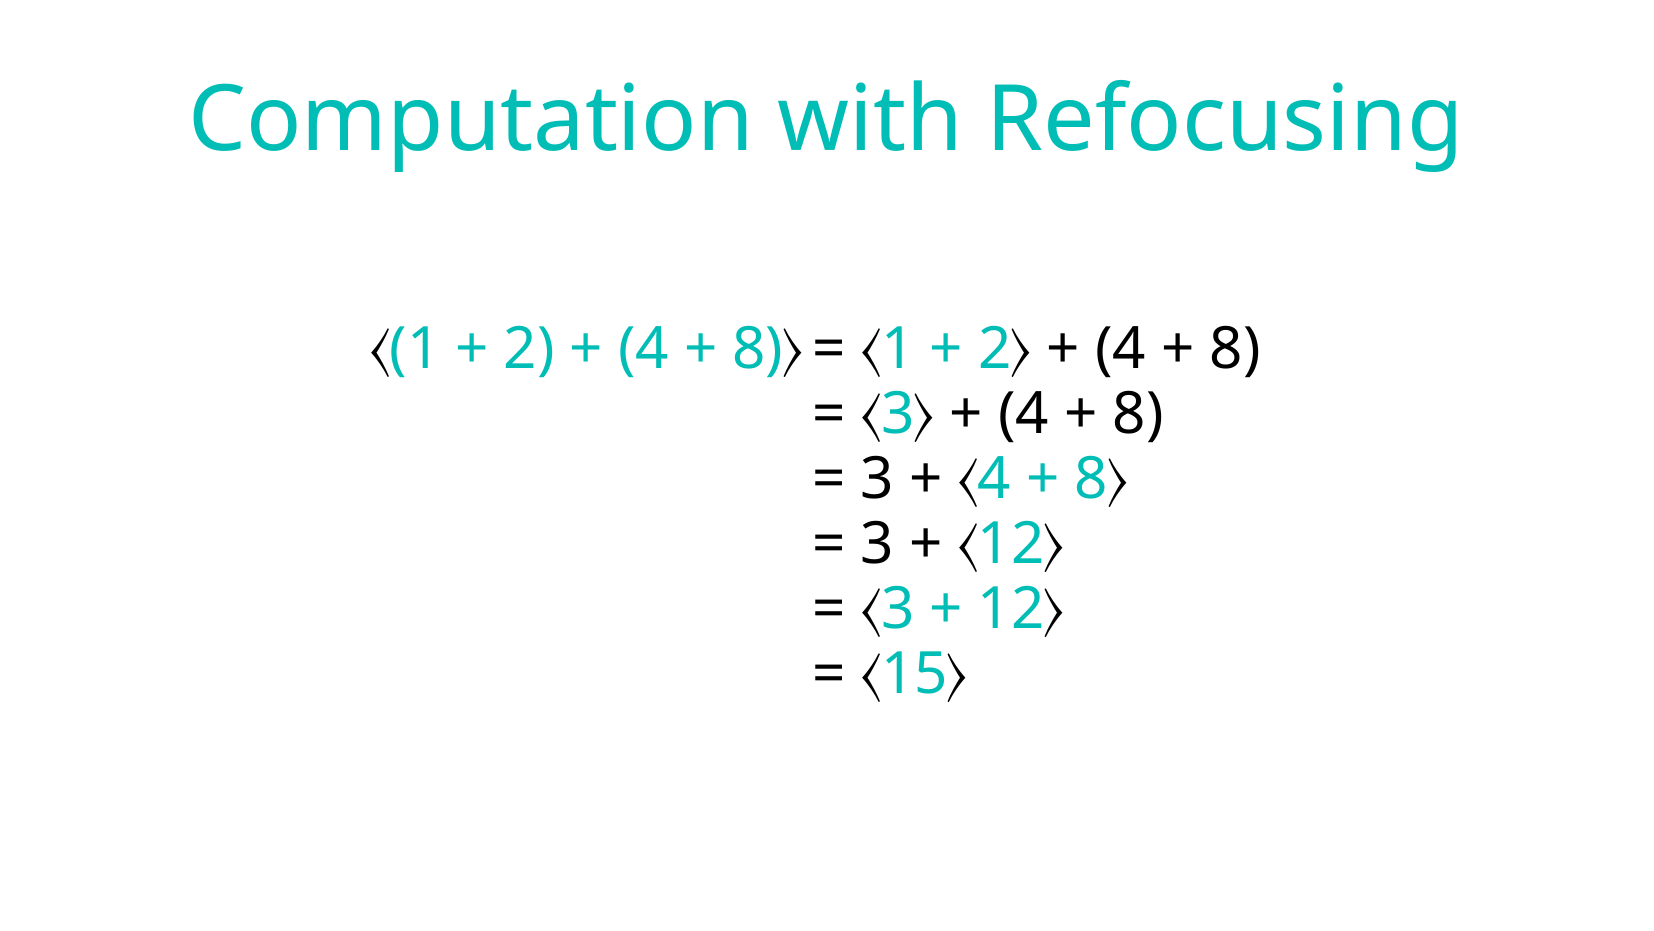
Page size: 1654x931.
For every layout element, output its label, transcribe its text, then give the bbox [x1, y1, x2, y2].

text_box = 〈1 + 2〉 + (4 + 8) [797, 298, 1272, 373]
text_box = 3 + 〈4 + 8〉 [797, 428, 1258, 493]
text_box 〈(1 + 2) + (4 + 8)〉 [354, 298, 797, 373]
text_box = 3 + 〈12〉 [797, 493, 1258, 558]
text_box = 〈15〉 [797, 623, 1258, 697]
title Computation with Refocusing [82, 37, 1571, 193]
text_box = 〈3 + 12〉 [797, 558, 1258, 623]
text_box = 〈3〉 + (4 + 8) [797, 363, 1258, 428]
